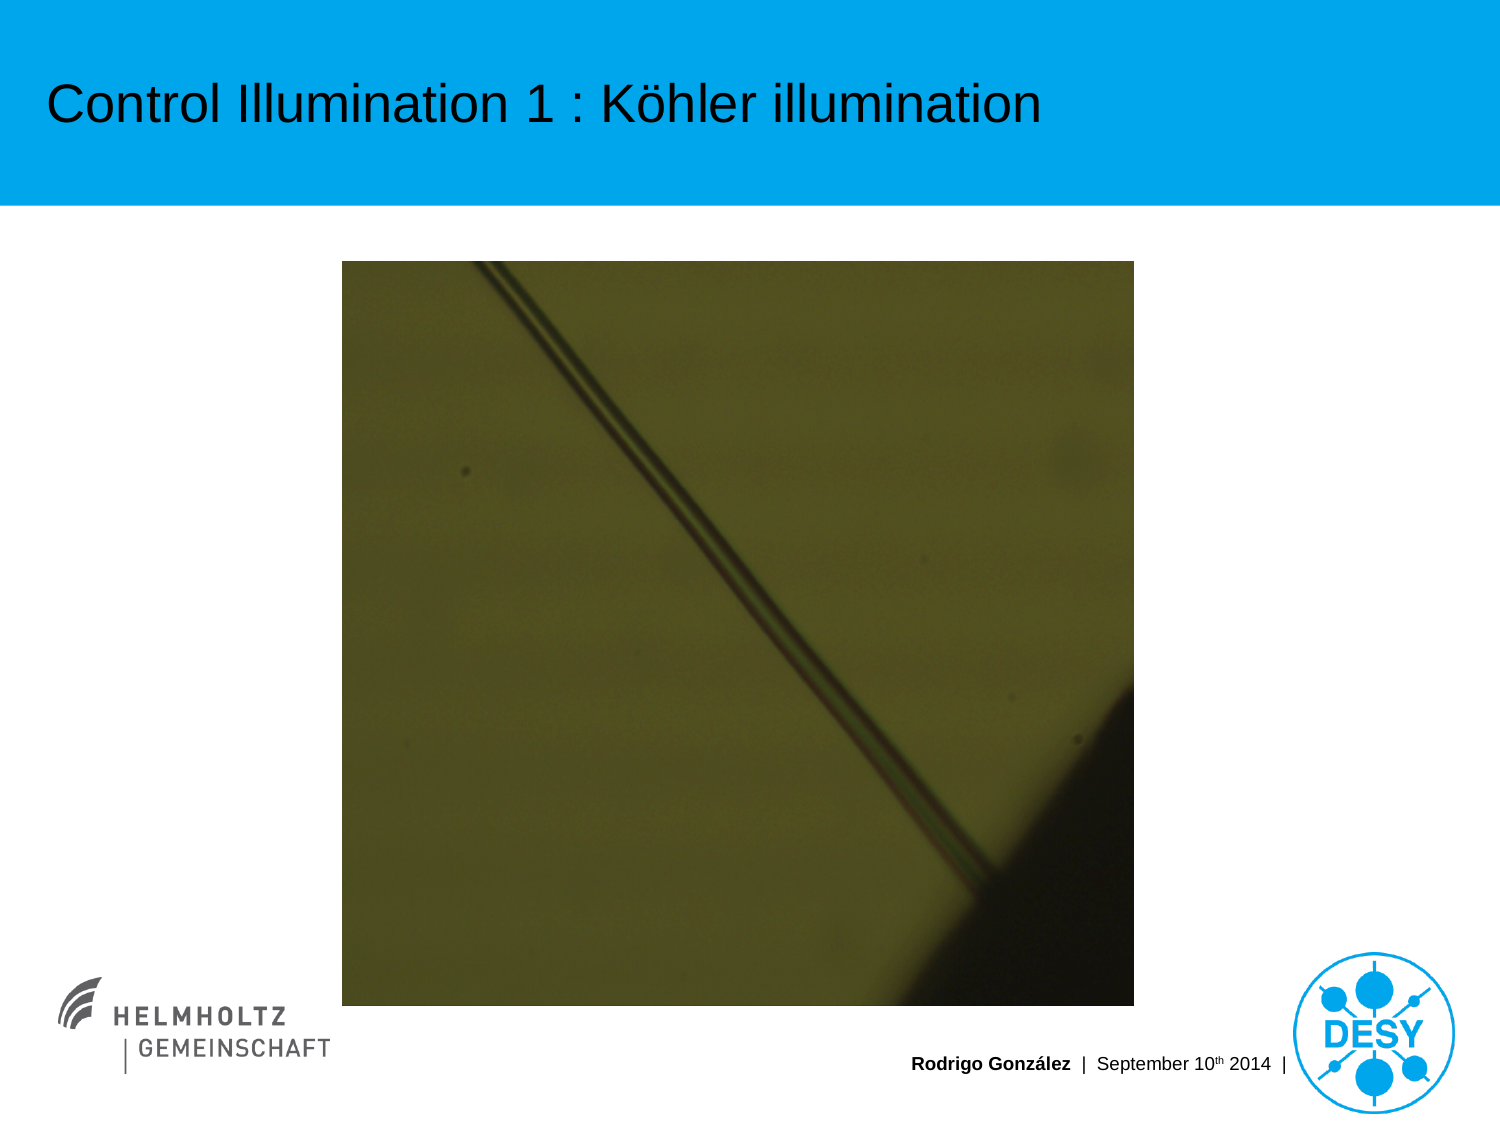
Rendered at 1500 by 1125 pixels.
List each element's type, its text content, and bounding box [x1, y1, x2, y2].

title Control Illumination 1 : Köhler illumination [46, 0, 1444, 208]
picture [58, 977, 330, 1074]
picture [1290, 948, 1466, 1114]
picture [342, 261, 1134, 1006]
picture [1297, 956, 1452, 1111]
